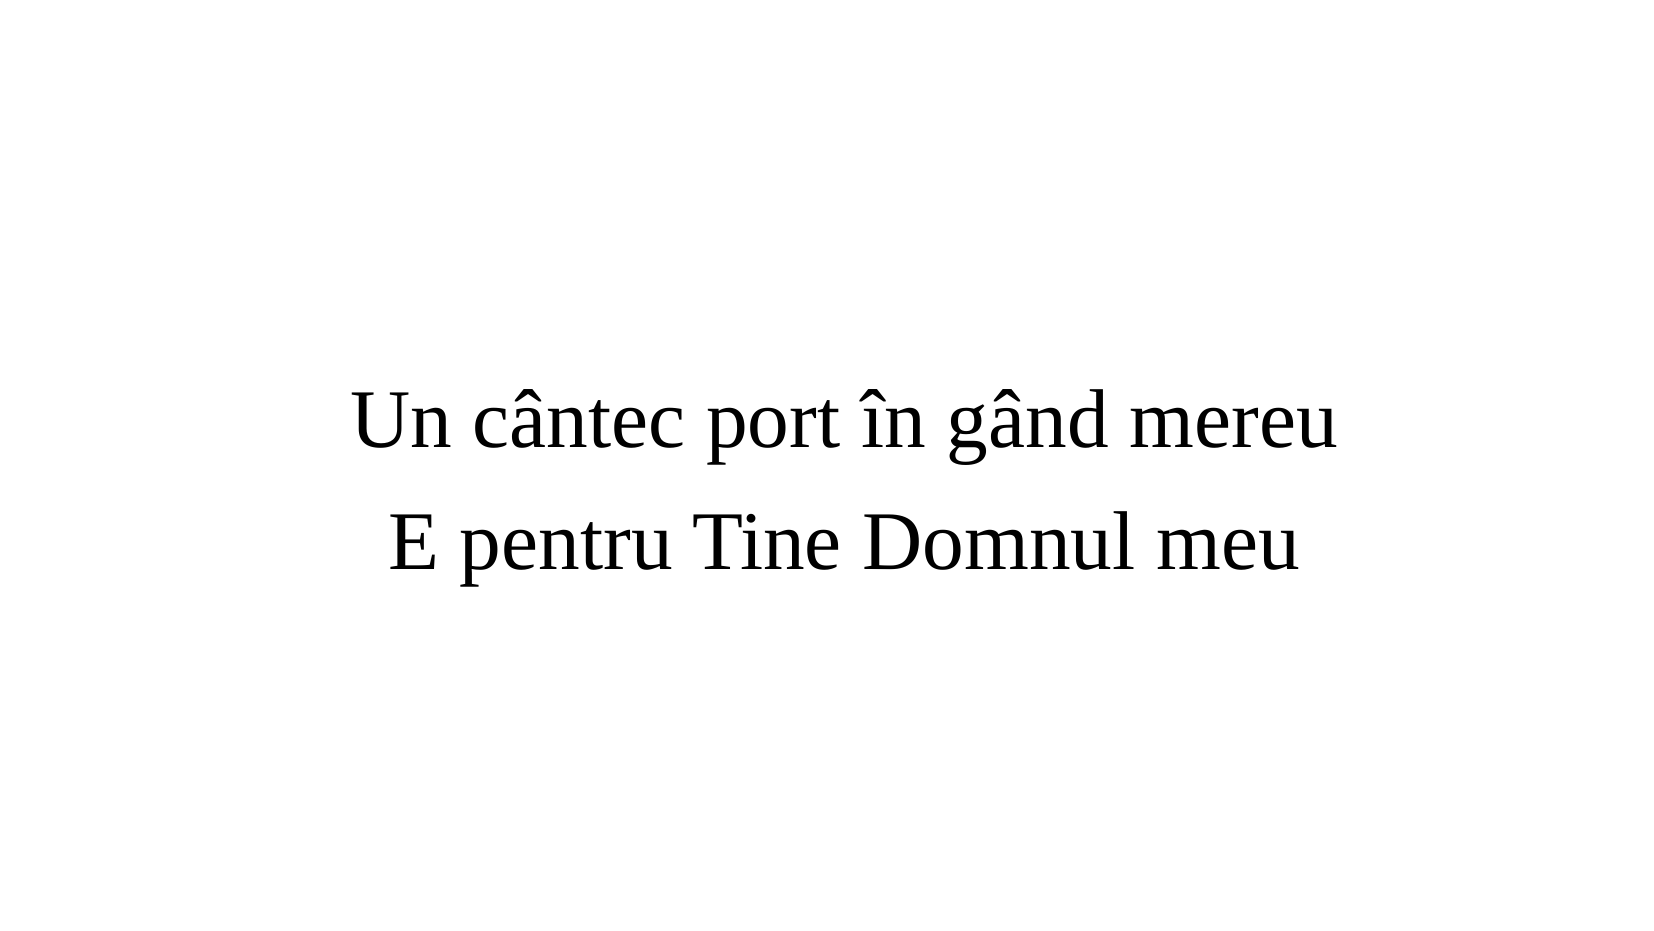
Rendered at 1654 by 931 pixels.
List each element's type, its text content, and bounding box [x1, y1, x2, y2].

subtitle Un cântec port în gând mereu E pentru Tine Domnul meu [153, 362, 1536, 588]
